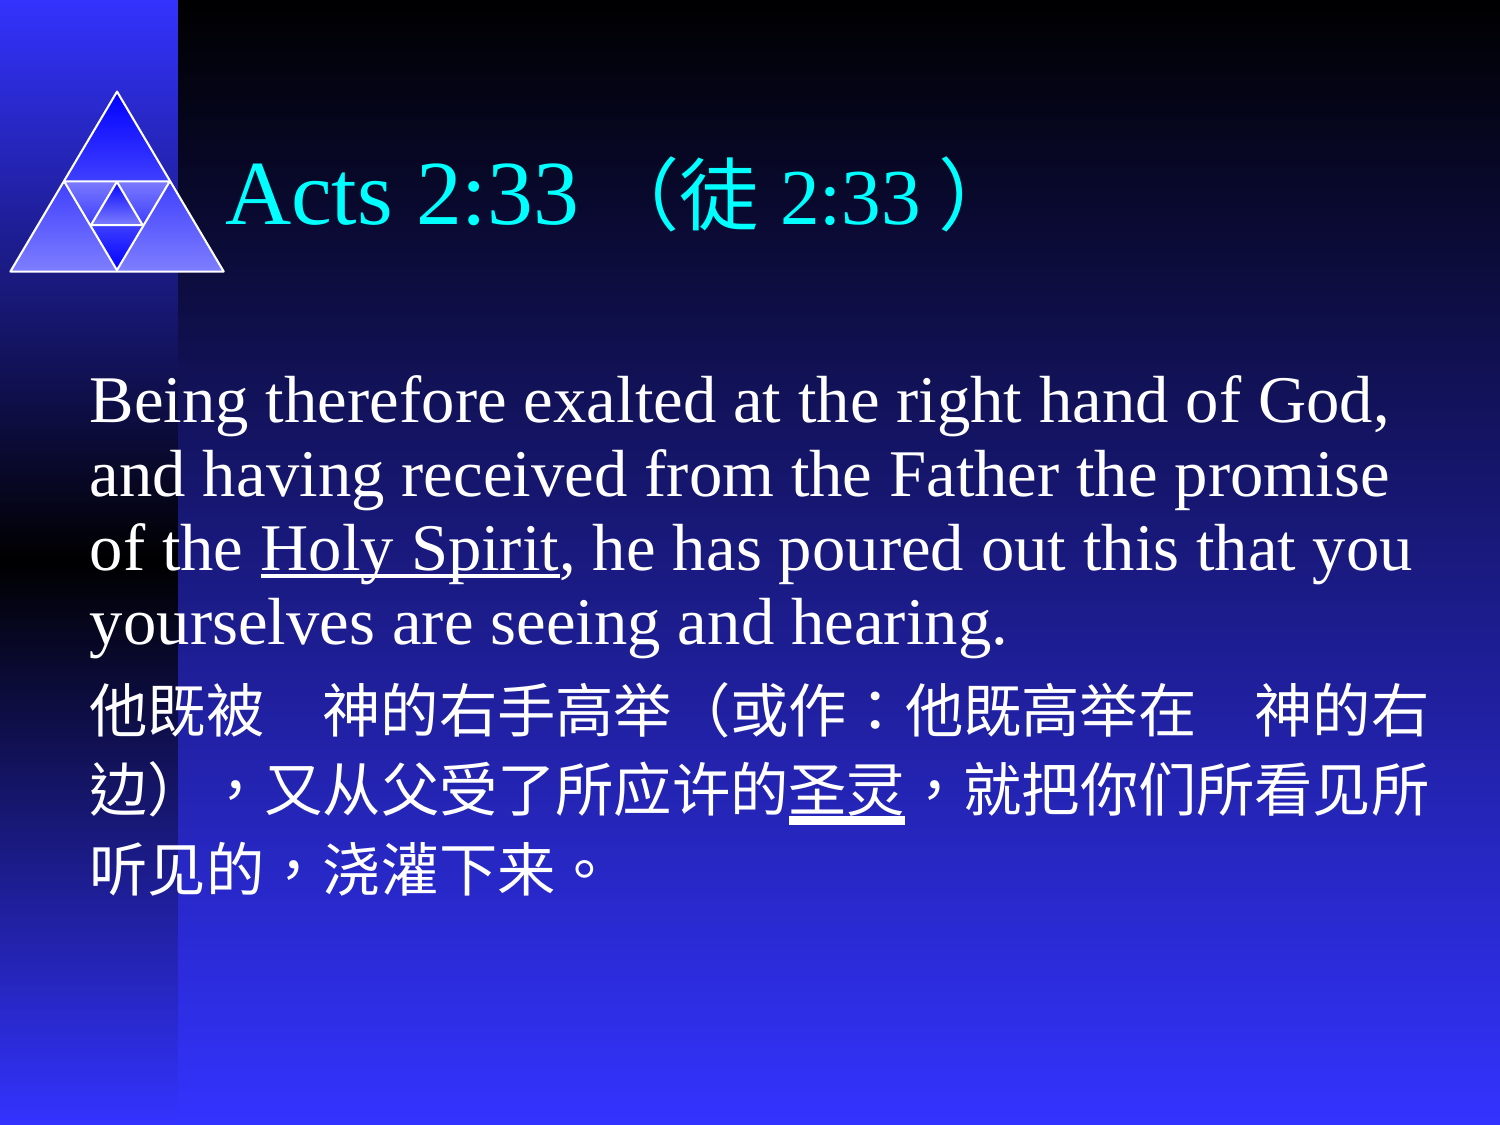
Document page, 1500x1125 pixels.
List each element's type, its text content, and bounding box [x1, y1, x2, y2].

title Acts 2:33（徒2:33） [225, 99, 1463, 288]
text_box Being therefore exalted at the right hand of God, and having received from the Father the promise of the Holy Spirit, he has poured out this that you yourselves are seeing and hearing. 他既被 神的右手高举（或作：他既高举在 神的右边），又从父受了所应许的圣灵，就把你们所看见所听见的，浇灌下来。 [75, 355, 1463, 955]
